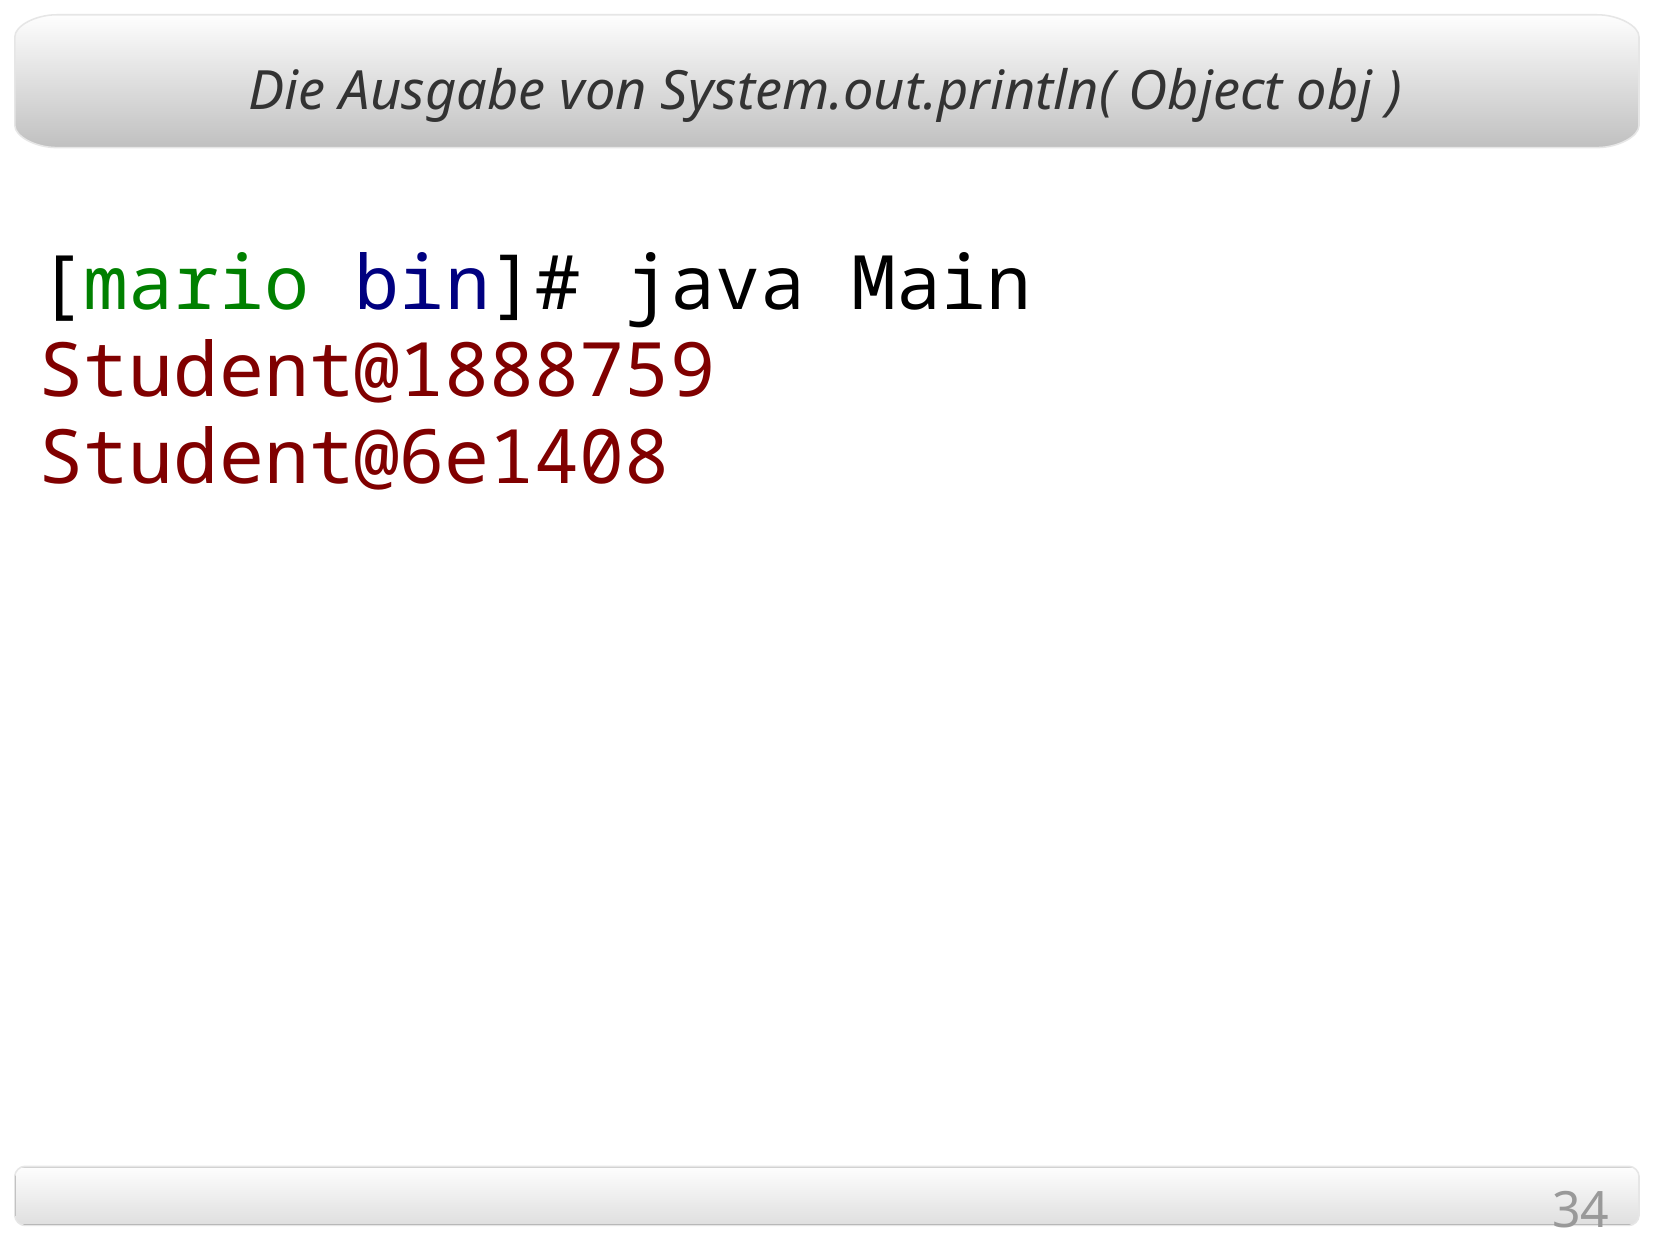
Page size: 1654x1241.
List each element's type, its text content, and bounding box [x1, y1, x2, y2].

chart [37, 239, 1654, 1157]
title Die Ausgabe von System.out.println( Object obj ) [29, 29, 1624, 147]
